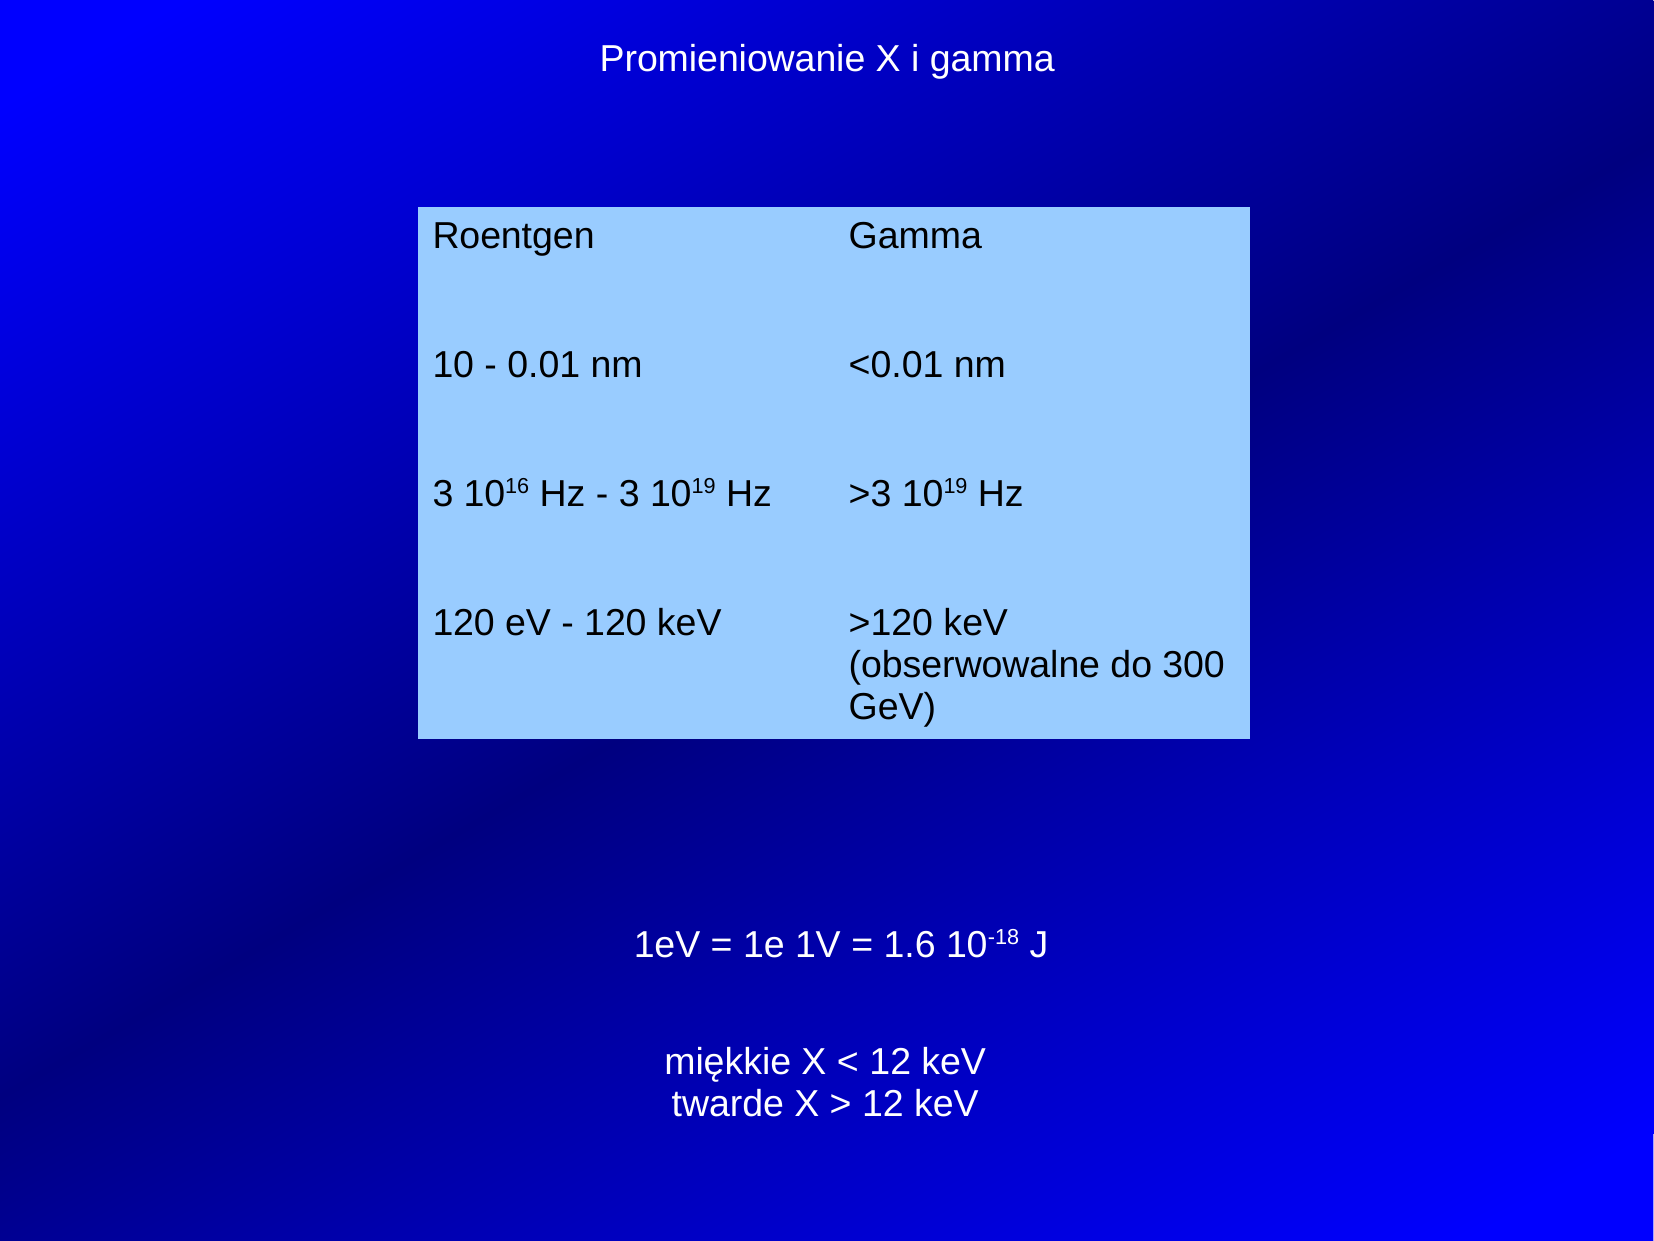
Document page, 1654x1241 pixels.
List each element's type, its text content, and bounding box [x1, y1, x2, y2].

table_header Roentgen [418, 207, 834, 336]
table_cell >120 keV (obserwowalne do 300 GeV) [834, 594, 1250, 739]
table_header Gamma [834, 207, 1250, 336]
table_cell <0.01 nm [834, 336, 1250, 465]
text_box Promieniowanie X i gamma [584, 29, 1070, 87]
table_cell >3 1019 Hz [834, 465, 1250, 594]
text_box miękkie X < 12 keV twarde X > 12 keV [649, 1033, 1001, 1133]
table_cell 10 - 0.01 nm [418, 336, 834, 465]
table_cell 3 1016 Hz - 3 1019 Hz [418, 465, 834, 594]
table_cell 120 eV - 120 keV [418, 594, 834, 739]
text_box 1eV = 1e 1V = 1.6 10-18 J [618, 916, 1064, 975]
